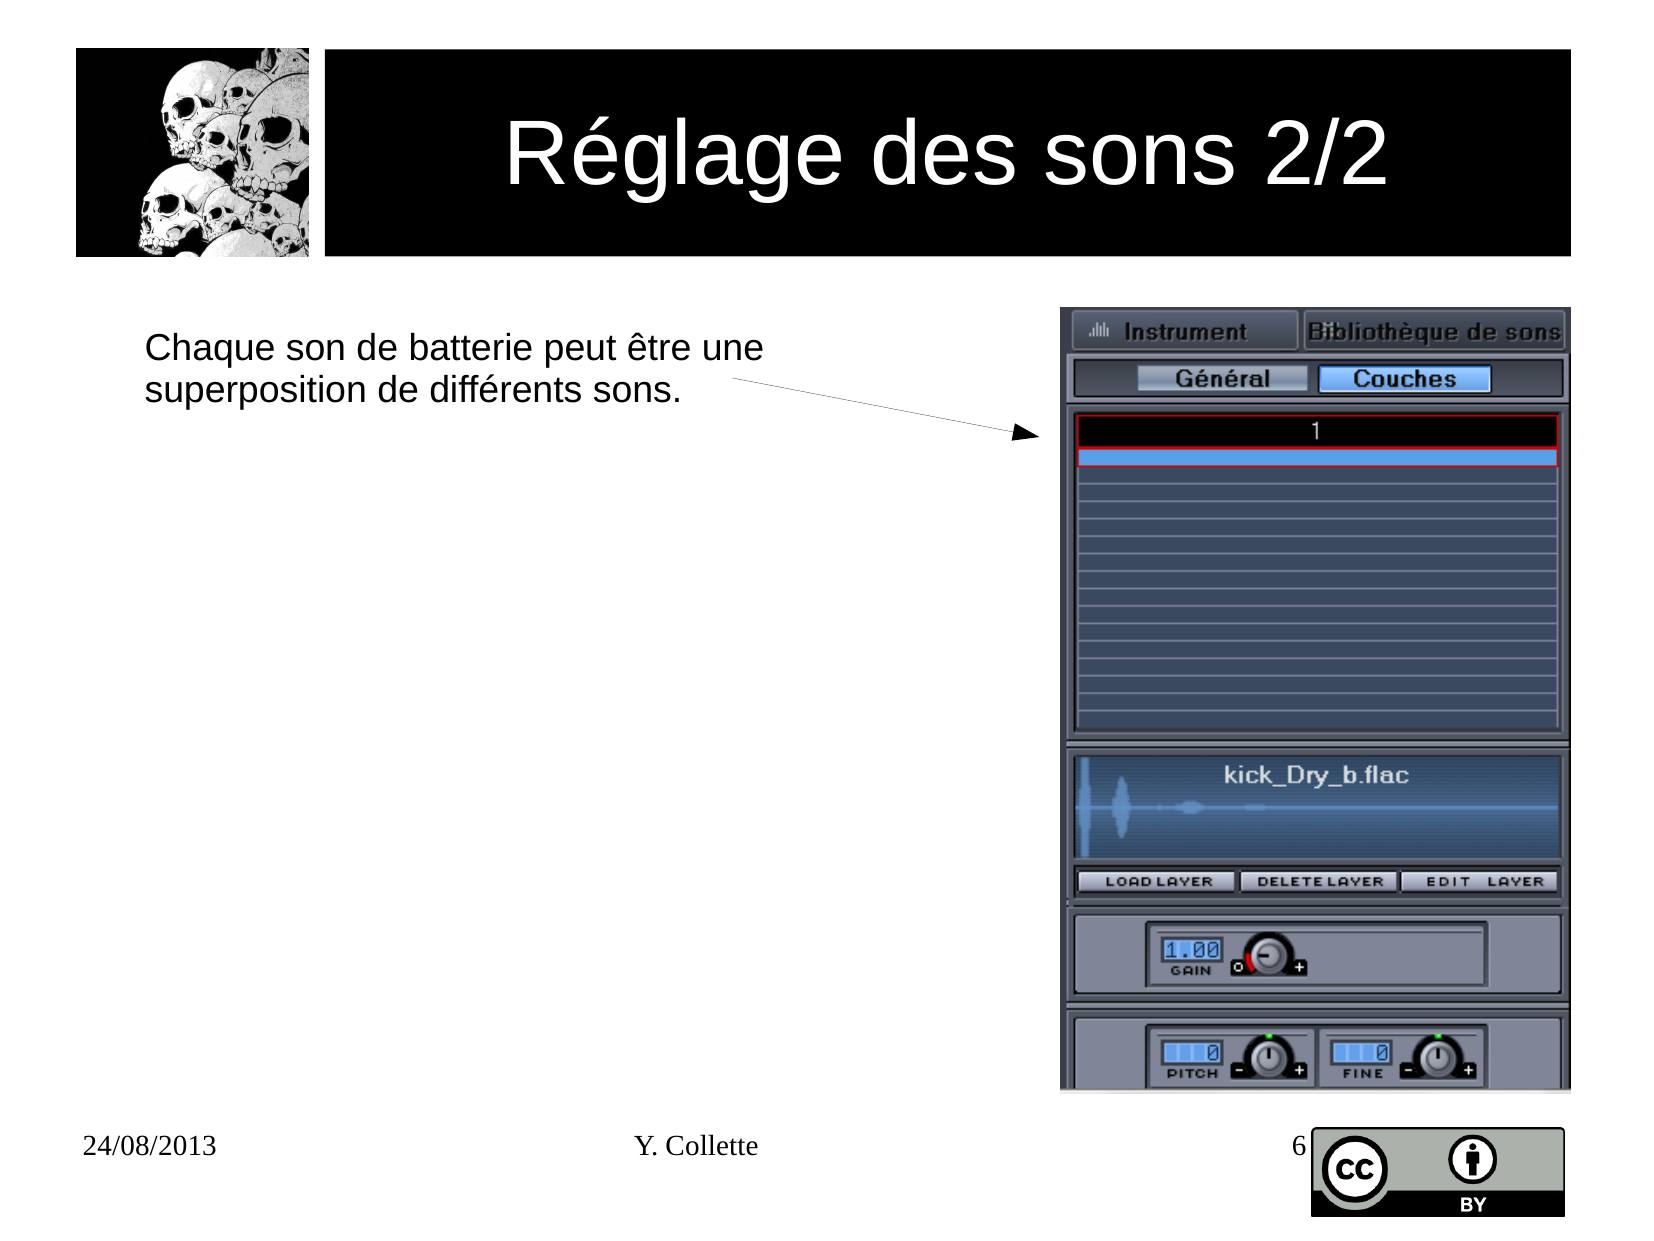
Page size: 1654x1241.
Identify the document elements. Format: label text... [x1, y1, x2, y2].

title Réglage des sons 2/2 [324, 49, 1571, 257]
text_box Chaque son de batterie peut être une superposition de différents sons. [129, 318, 898, 418]
picture [1311, 1127, 1565, 1217]
picture [76, 48, 309, 257]
picture [1060, 307, 1571, 1094]
